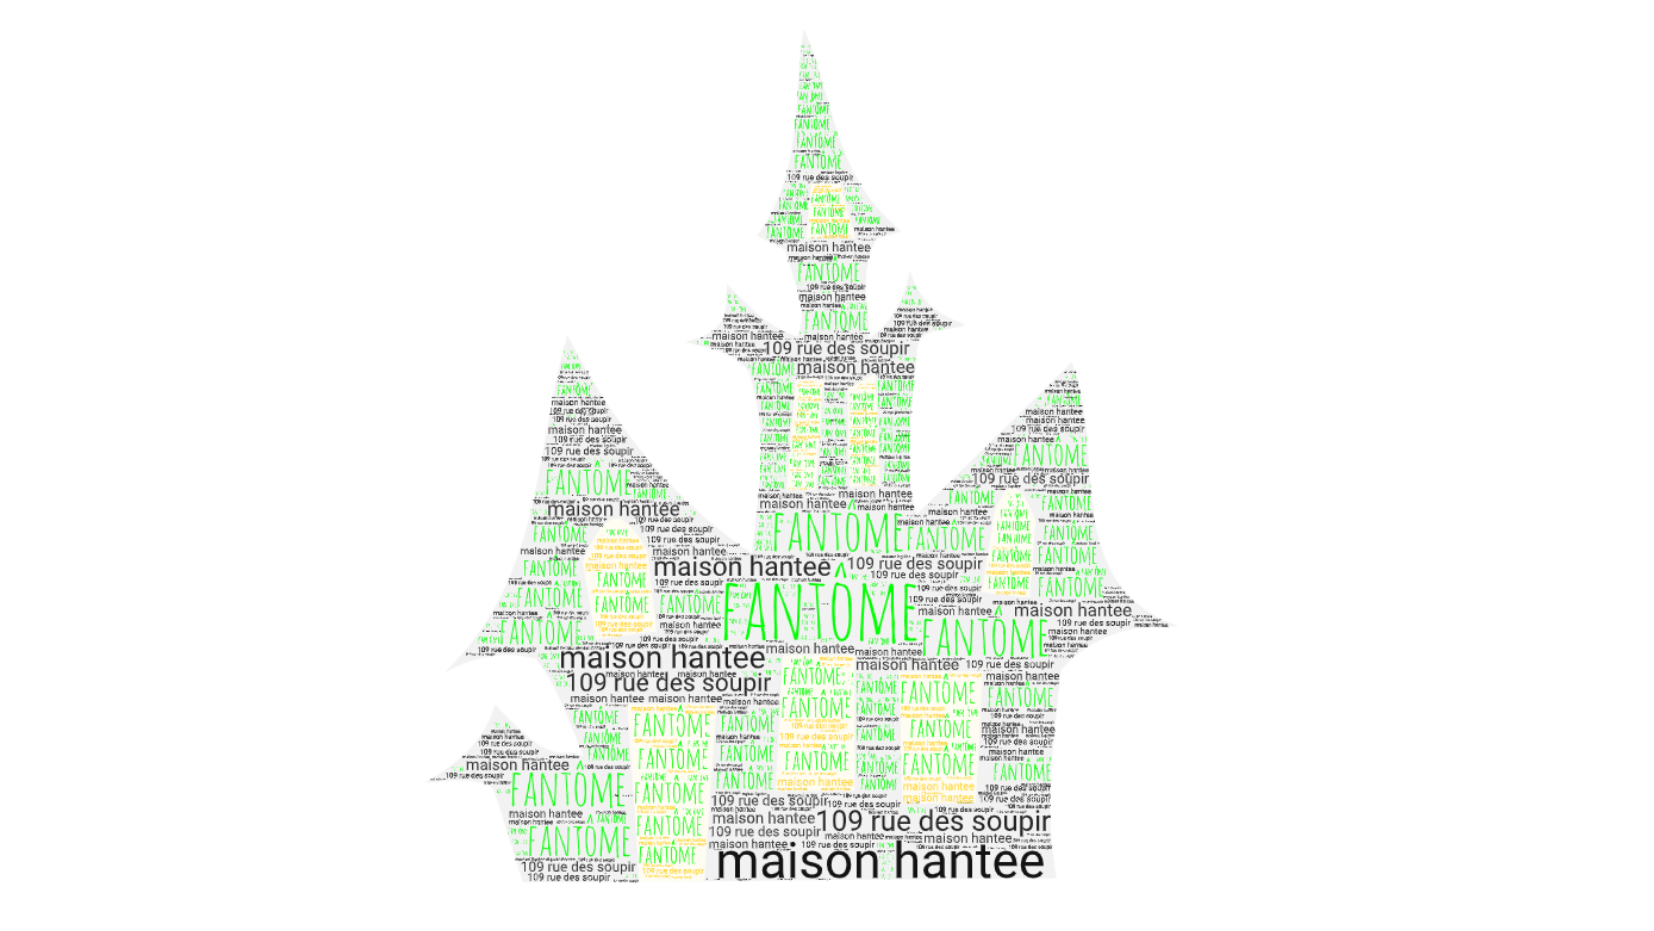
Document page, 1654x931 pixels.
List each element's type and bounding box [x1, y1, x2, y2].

picture [413, 16, 1182, 899]
